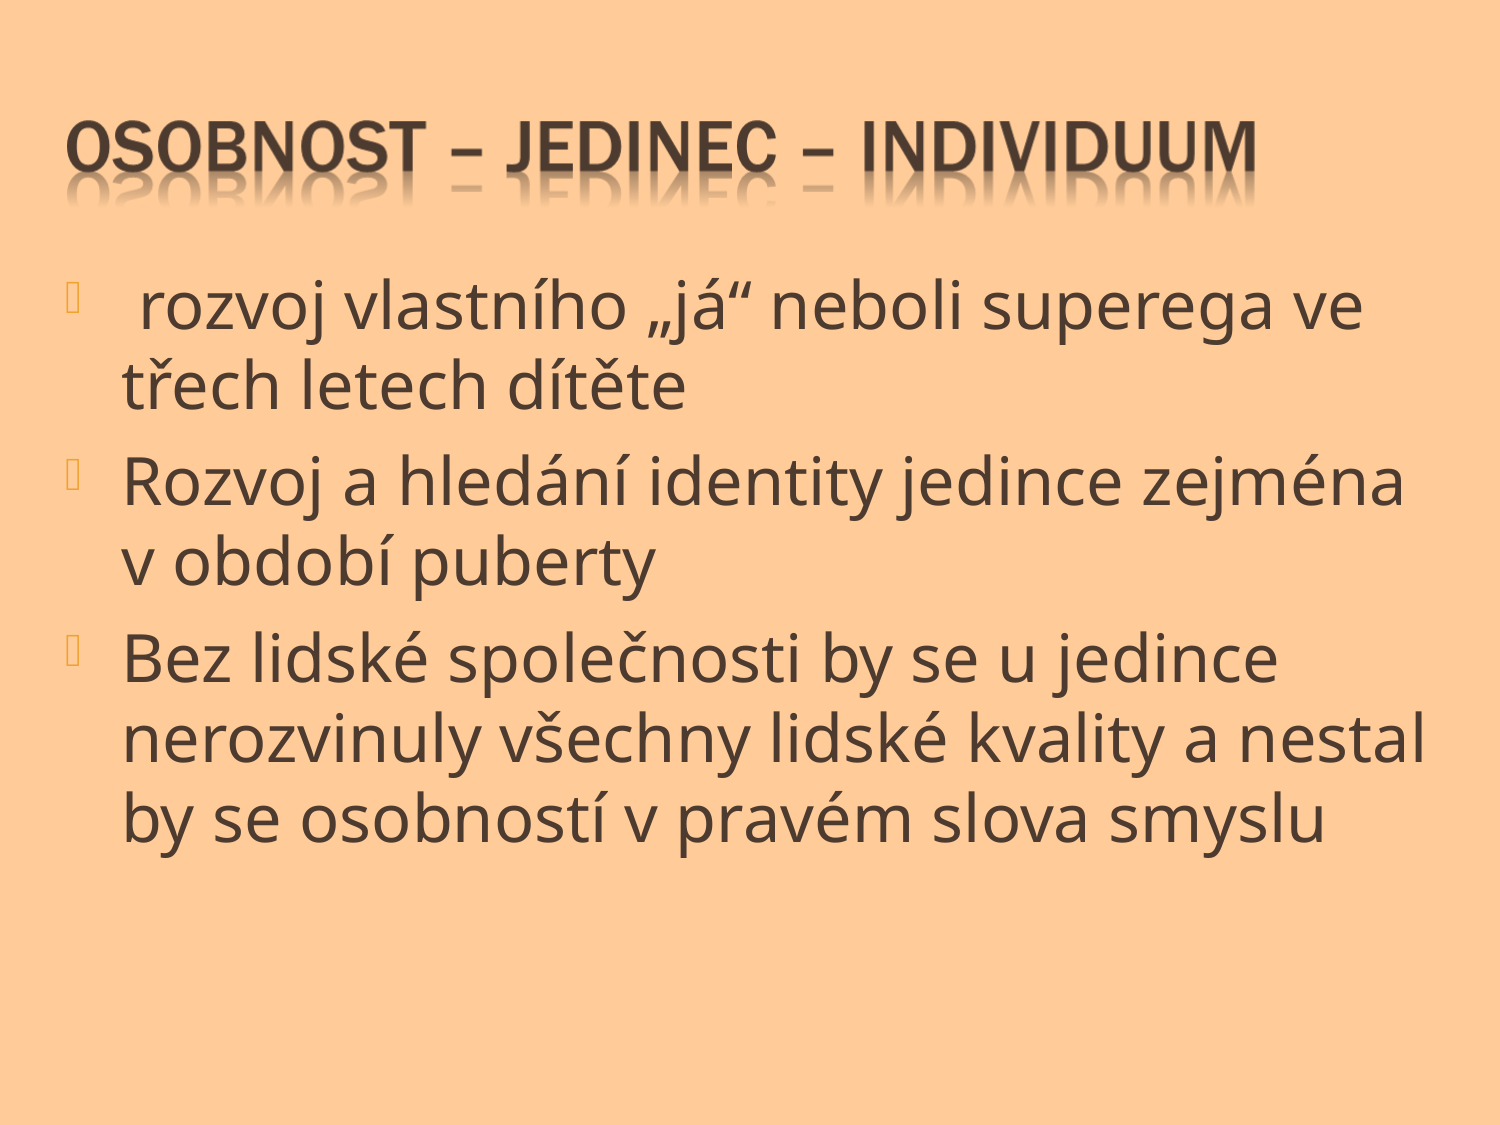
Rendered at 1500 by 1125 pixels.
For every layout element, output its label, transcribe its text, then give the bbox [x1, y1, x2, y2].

text_box [17, 75, 1476, 240]
list rozvoj vlastního „já“ neboli superega ve třech letech dítěte Rozvoj a hledání identity jedince zejména v období puberty Bez lidské společnosti by se u jedince nerozvinuly všechny lidské kvality a nestal by se osobností v pravém slova smyslu [50, 254, 1476, 998]
